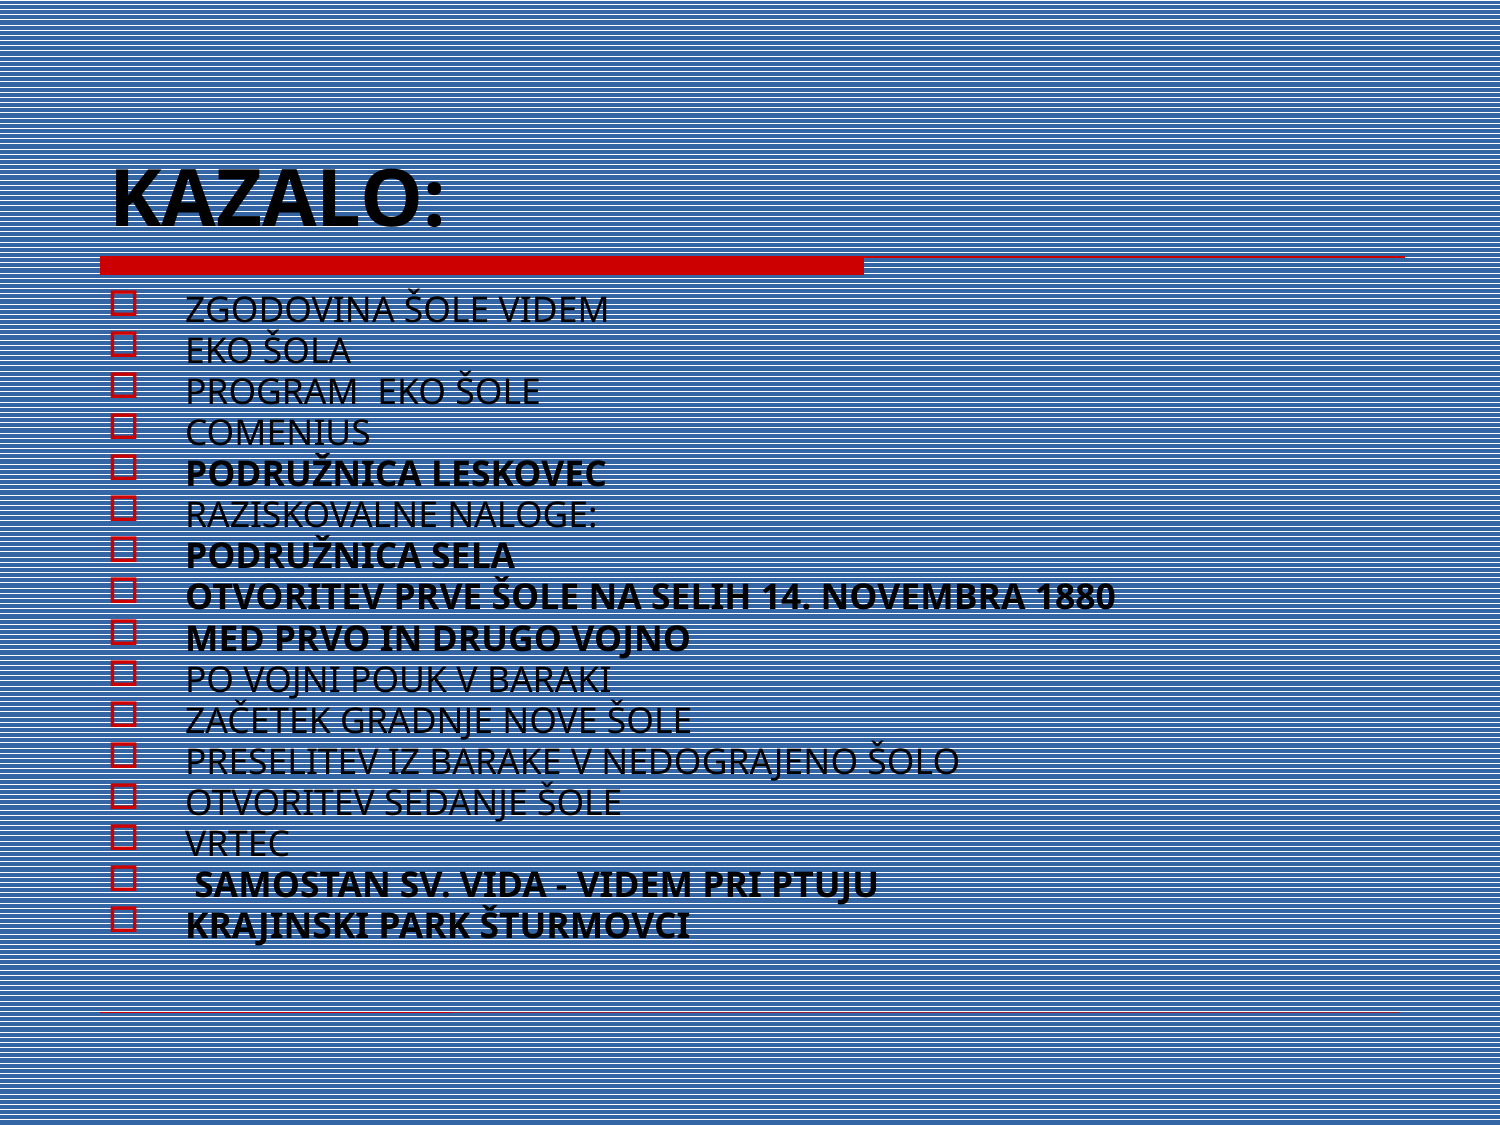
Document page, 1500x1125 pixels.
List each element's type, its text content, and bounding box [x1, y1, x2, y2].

list ZGODOVINA ŠOLE VIDEM EKO ŠOLA PROGRAM EKO ŠOLE COMENIUS PODRUŽNICA LESKOVEC RAZISKOVALNE NALOGE: PODRUŽNICA SELA OTVORITEV PRVE ŠOLE NA SELIH 14. NOVEMBRA 1880 MED PRVO IN DRUGO VOJNO PO VOJNI POUK V BARAKI ZAČETEK GRADNJE NOVE ŠOLE PRESELITEV IZ BARAKE V NEDOGRAJENO ŠOLO OTVORITEV SEDANJE ŠOLE VRTEC SAMOSTAN SV. VIDA - VIDEM PRI PTUJU KRAJINSKI PARK ŠTURMOVCI [92, 287, 1406, 988]
title KAZALO: [94, 50, 1407, 250]
